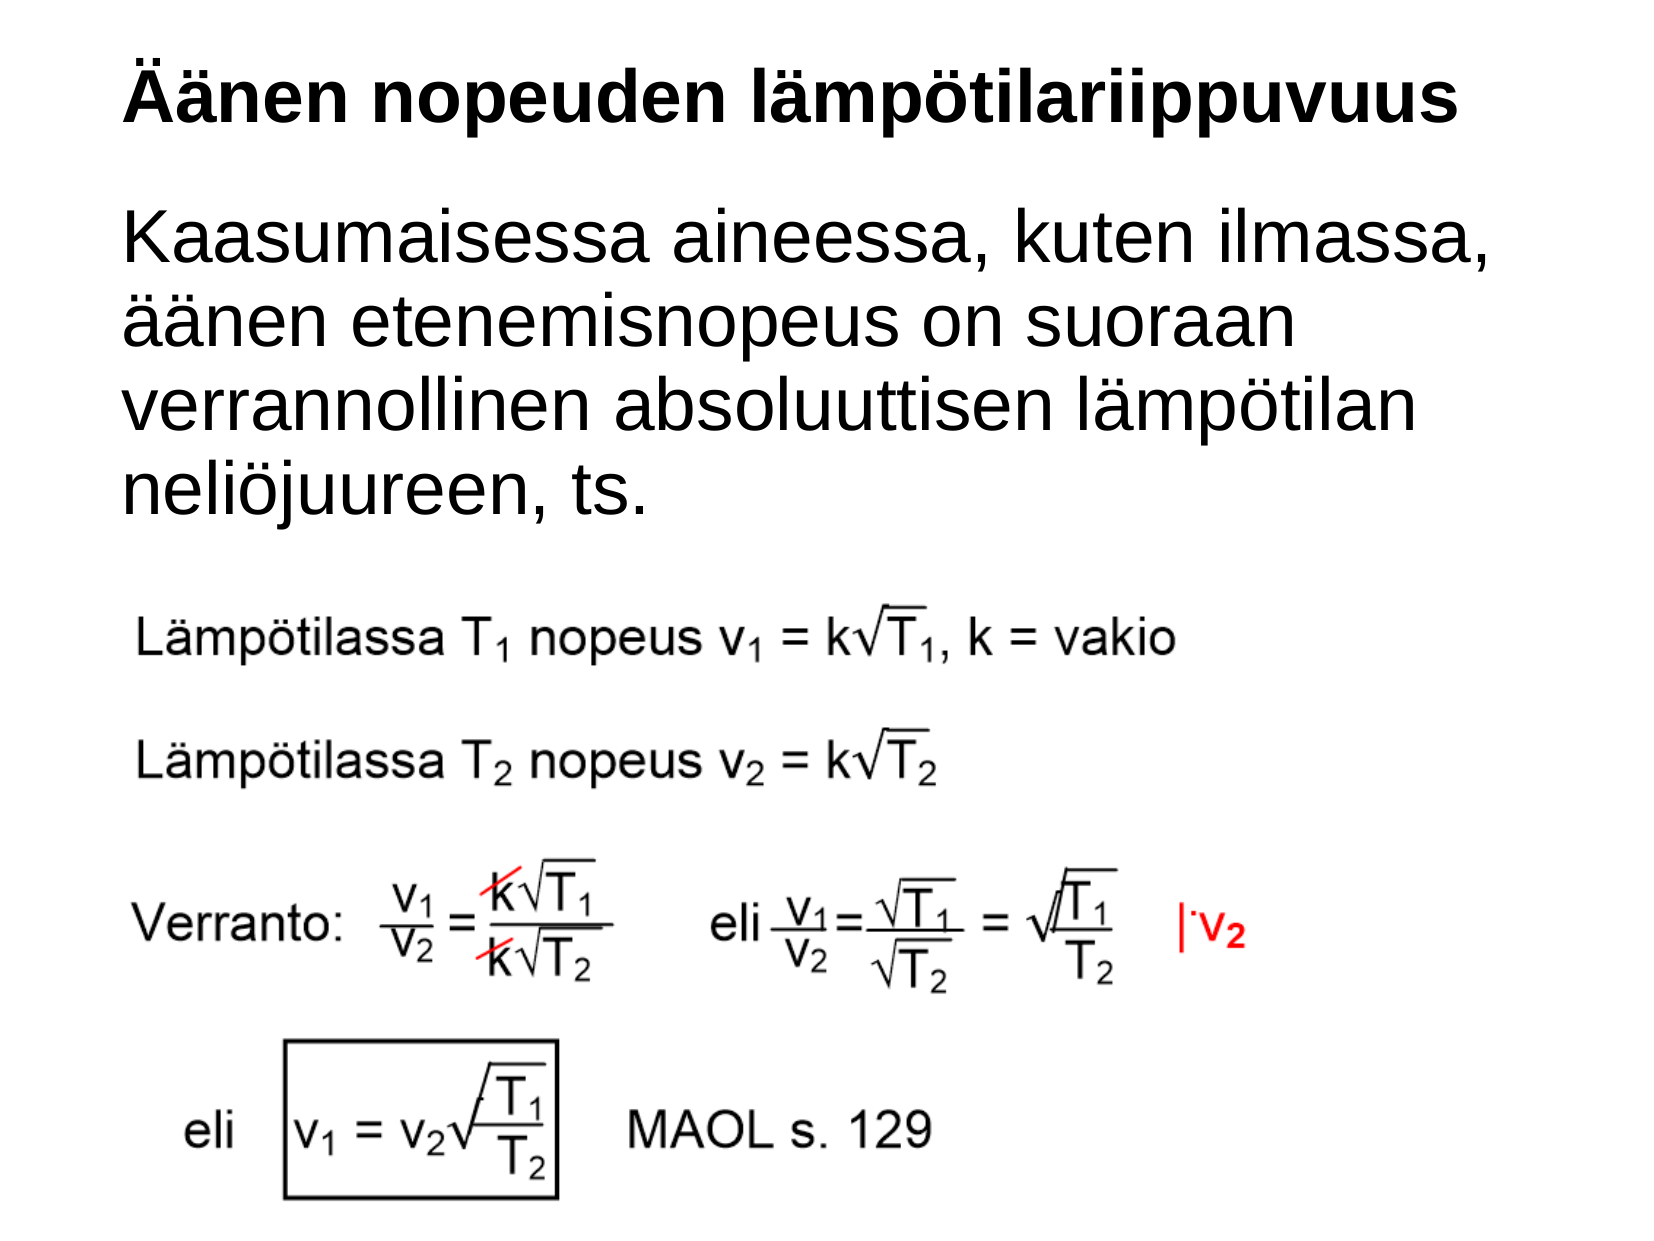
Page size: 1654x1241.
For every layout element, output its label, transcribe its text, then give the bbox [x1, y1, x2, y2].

text_box Äänen nopeuden lämpötilariippuvuus Kaasumaisessa aineessa, kuten ilmassa, äänen etenemisnopeus on suoraan verrannollinen absoluuttisen lämpötilan neliöjuureen, ts. [106, 47, 1512, 538]
picture [53, 537, 1371, 1240]
